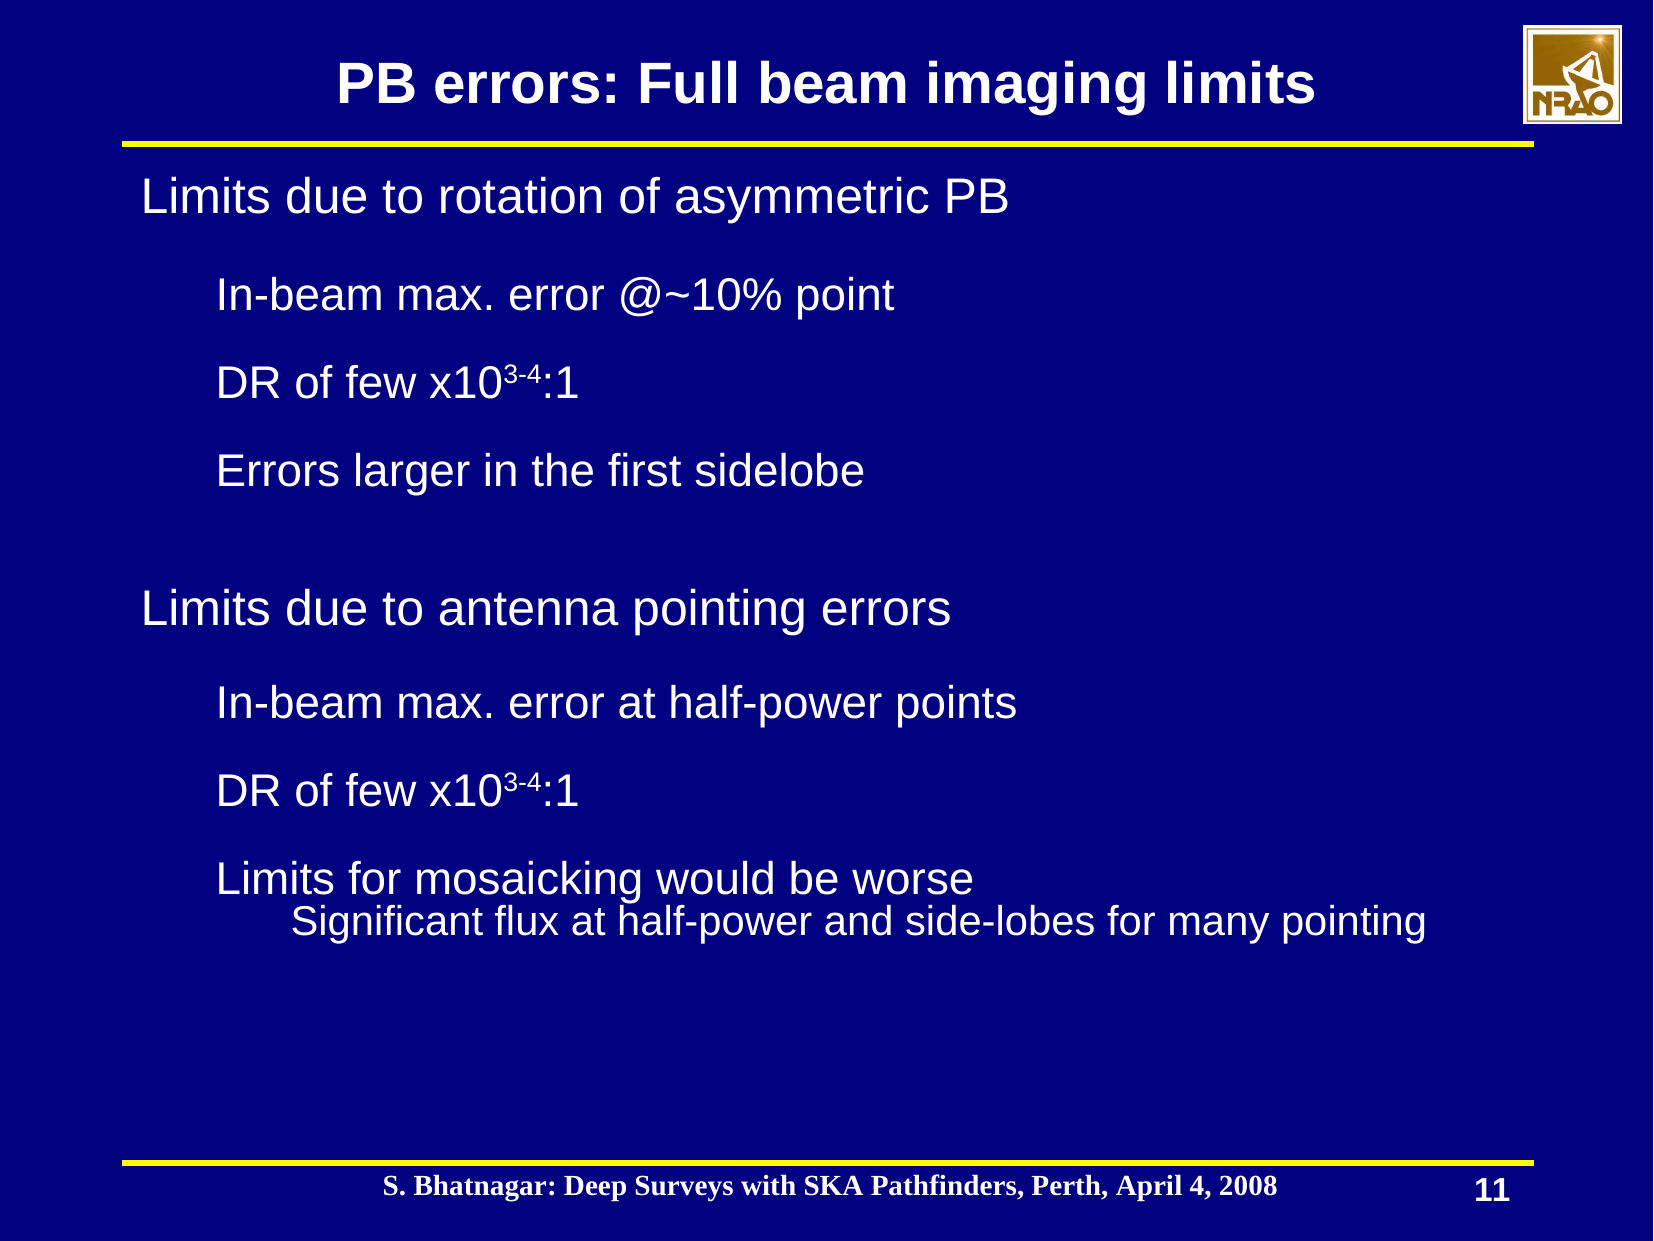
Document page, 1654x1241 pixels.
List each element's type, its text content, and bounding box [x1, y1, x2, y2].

list Limits due to rotation of asymmetric PB In-beam max. error @~10% point DR of few x103-4:1 Errors larger in the first sidelobe Limits due to antenna pointing errors In-beam max. error at half-power points DR of few x103-4:1 Limits for mosaicking would be worse Significant flux at half-power and side-lobes for many pointing [125, 167, 1538, 1111]
picture [1523, 25, 1622, 124]
title PB errors: Full beam imaging limits [121, 26, 1533, 141]
